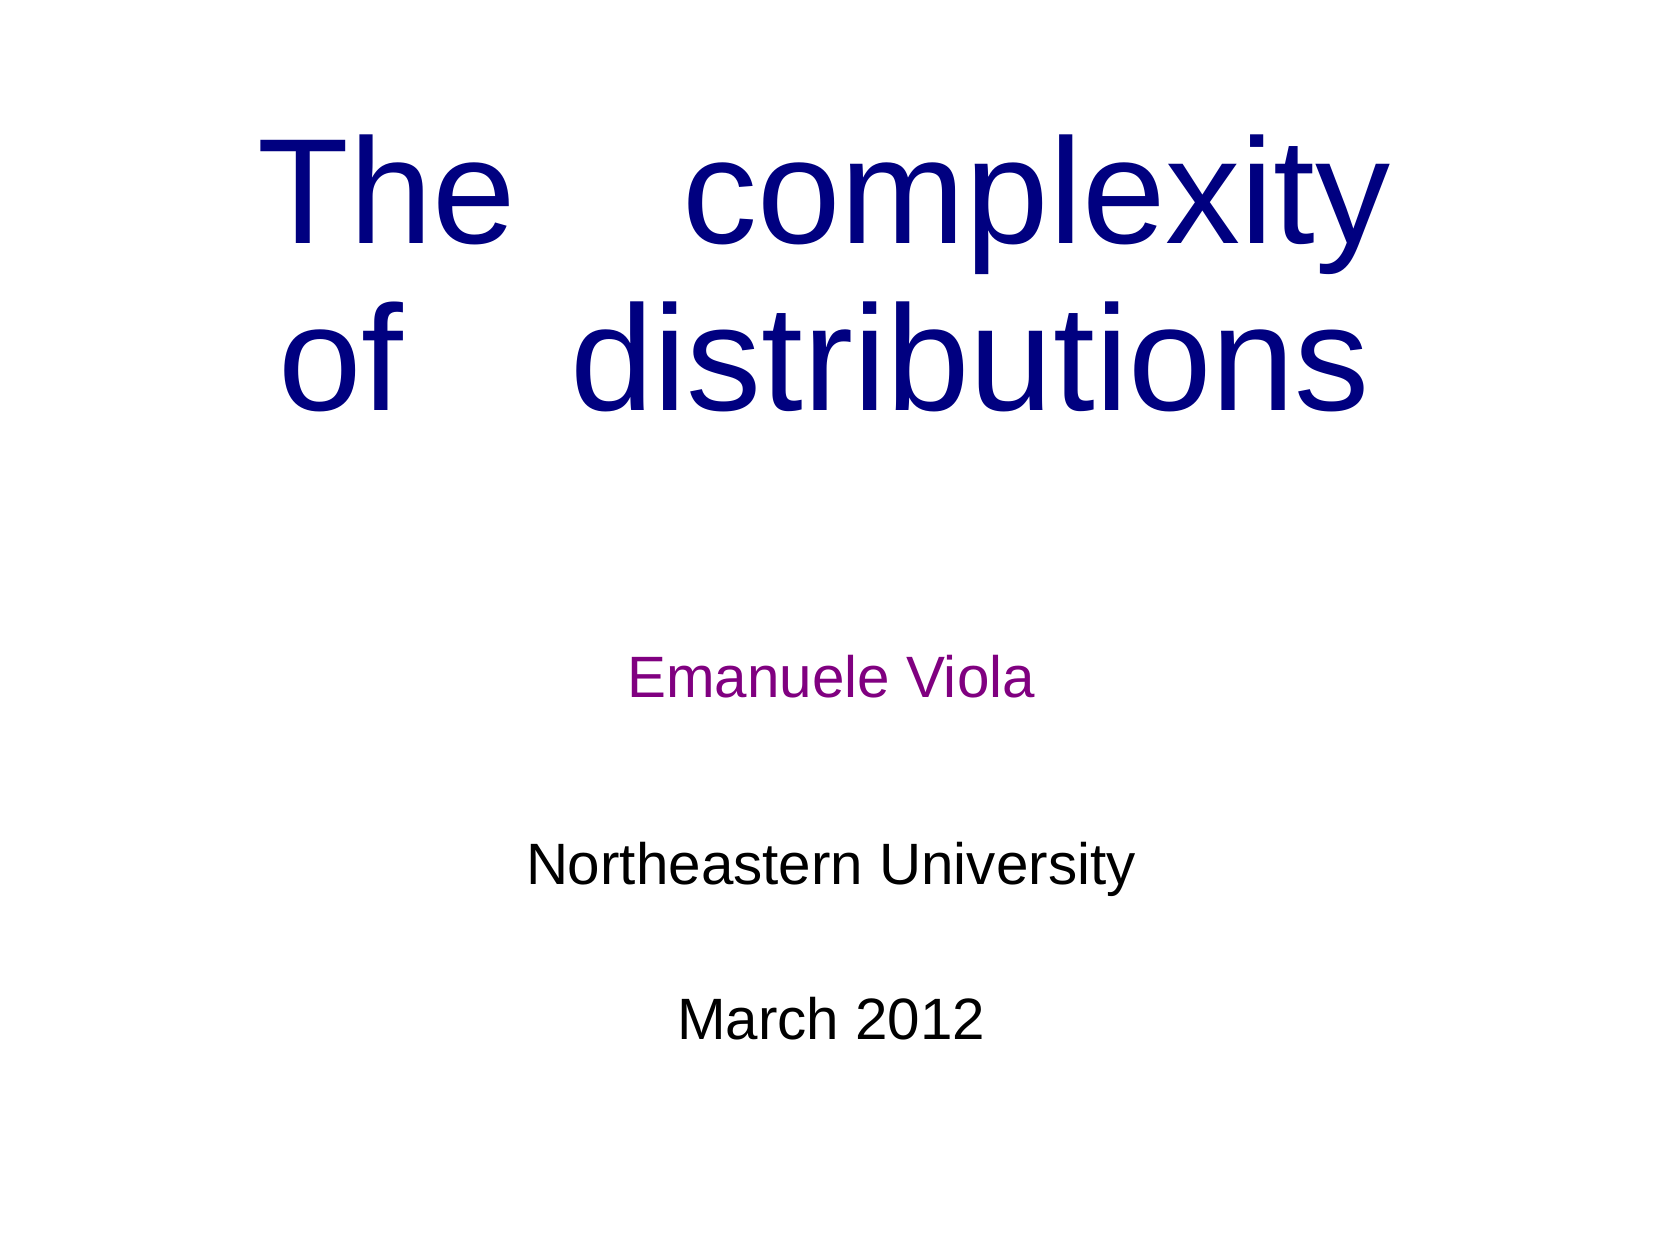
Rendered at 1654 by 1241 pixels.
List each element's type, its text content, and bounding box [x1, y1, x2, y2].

title The complexity of distributions [75, 99, 1576, 451]
subtitle Emanuele Viola Northeastern University March 2012 [37, 637, 1626, 1201]
